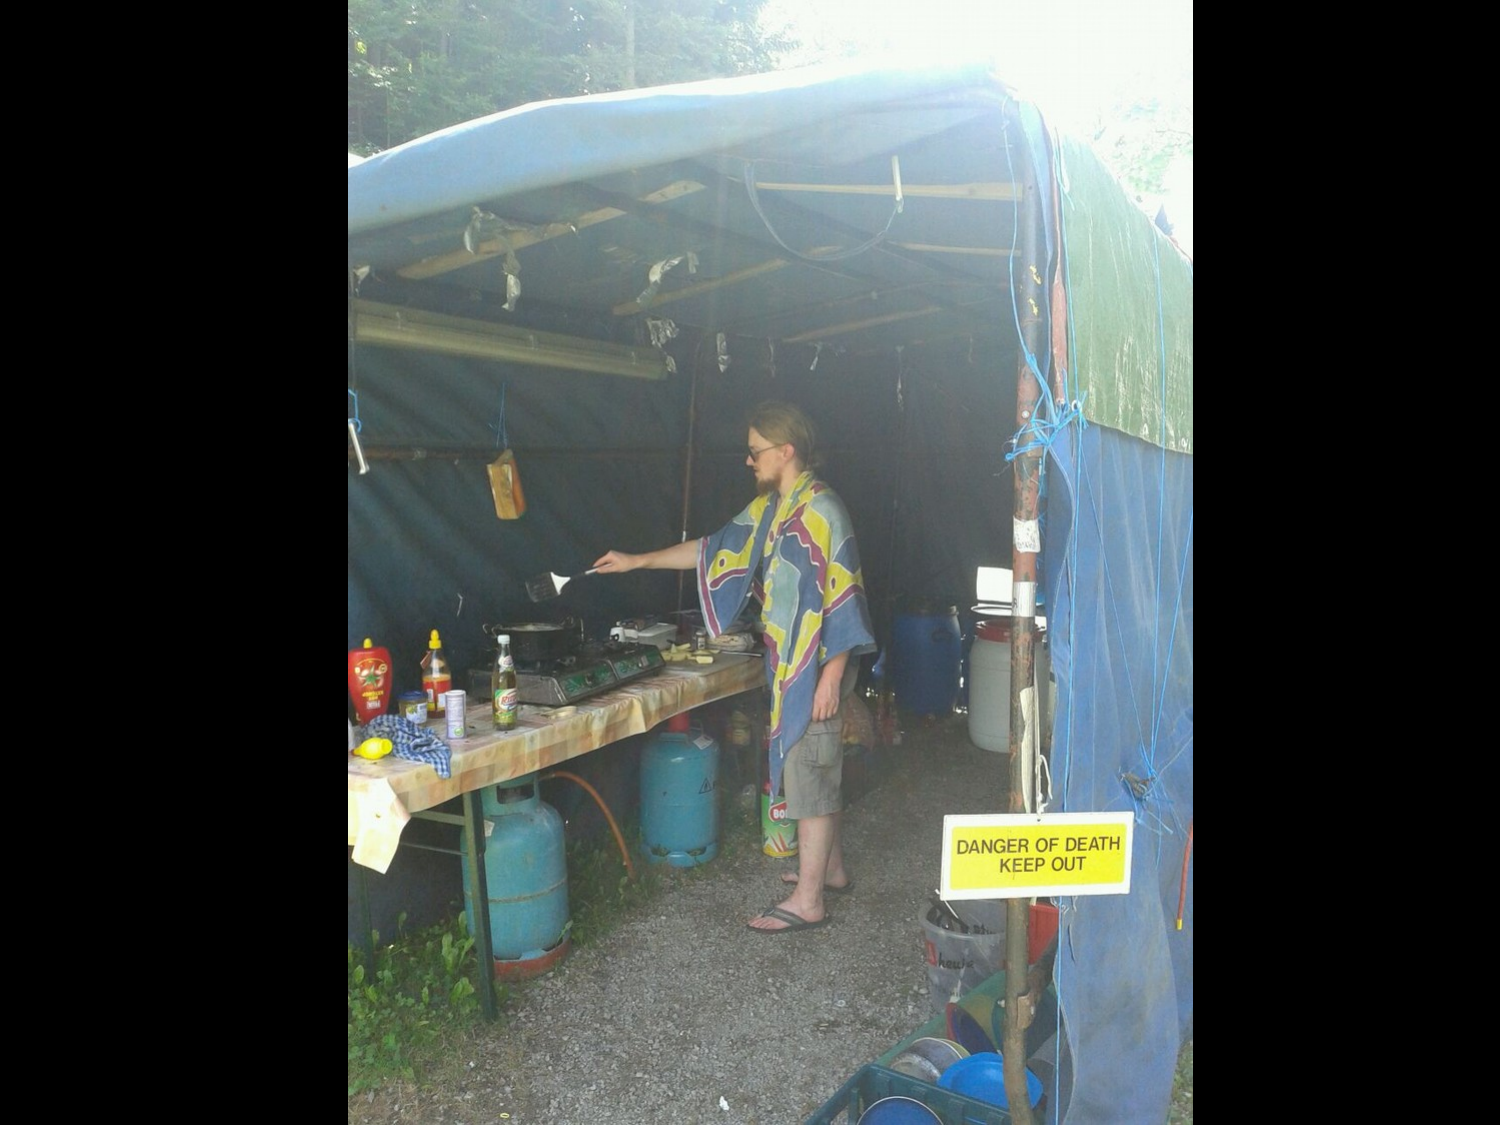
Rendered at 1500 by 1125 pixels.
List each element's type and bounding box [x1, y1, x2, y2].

picture [348, 0, 1193, 1125]
